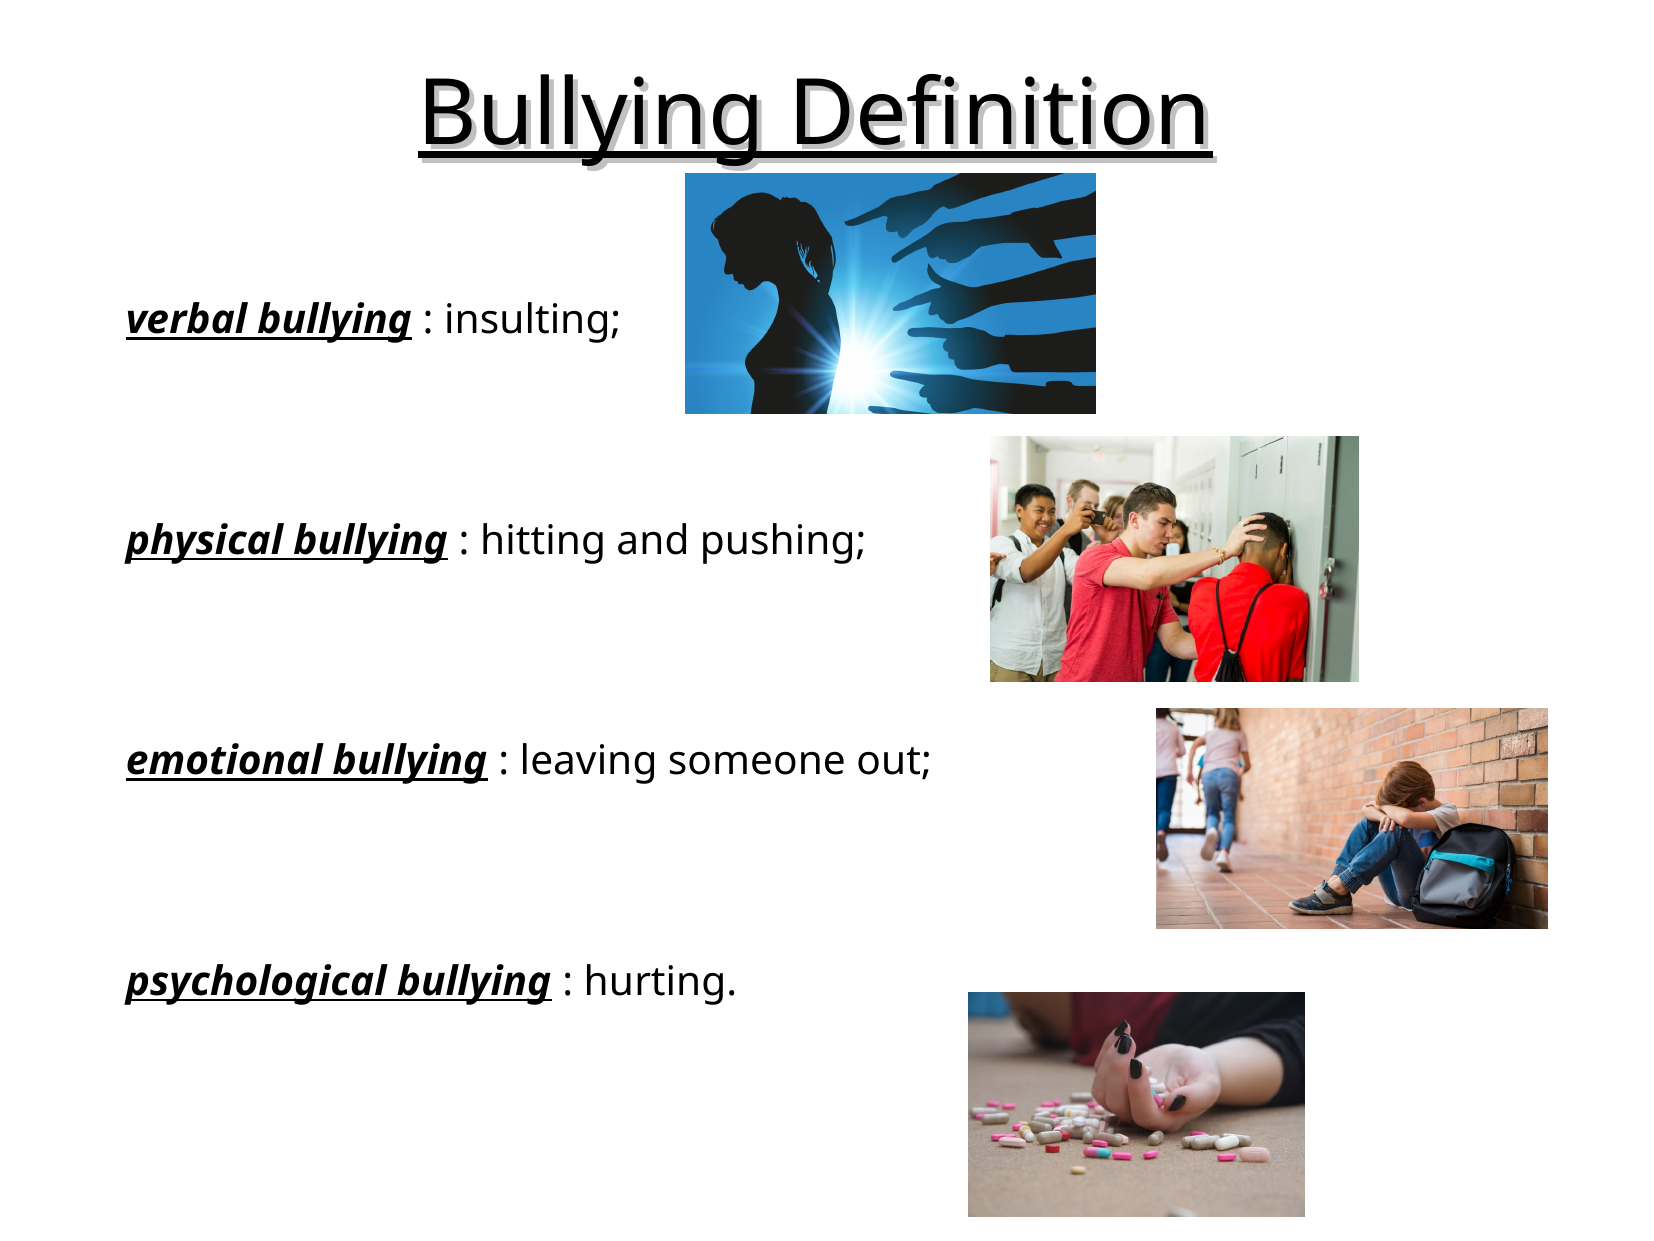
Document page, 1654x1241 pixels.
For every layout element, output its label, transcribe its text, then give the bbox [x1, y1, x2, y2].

picture [1156, 708, 1548, 929]
picture [990, 436, 1359, 682]
picture [685, 173, 1096, 414]
list verbal bullying : insulting; physical bullying : hitting and pushing; emotional bullying : leaving someone out; psychological bullying : hurting. [82, 290, 1571, 1010]
title Bullying Definition [82, 5, 1571, 213]
picture [968, 992, 1305, 1217]
